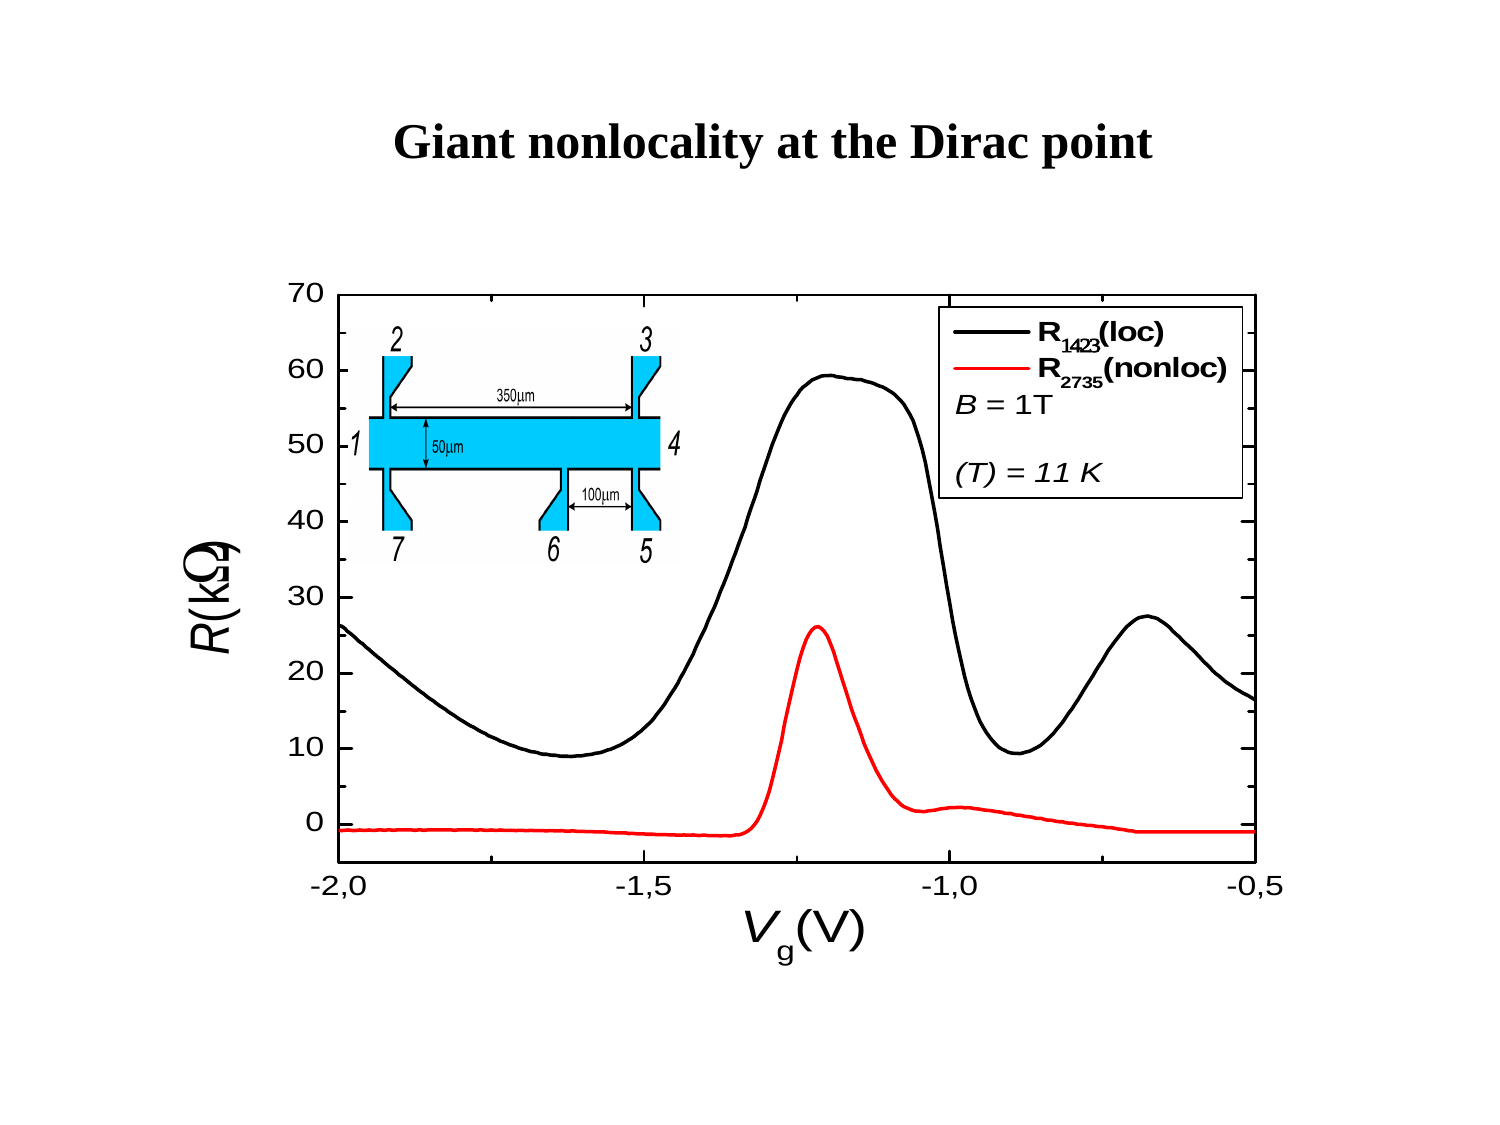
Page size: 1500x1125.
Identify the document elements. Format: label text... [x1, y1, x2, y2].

picture [112, 220, 1353, 1024]
title Giant nonlocality at the Dirac point [135, 100, 1411, 236]
